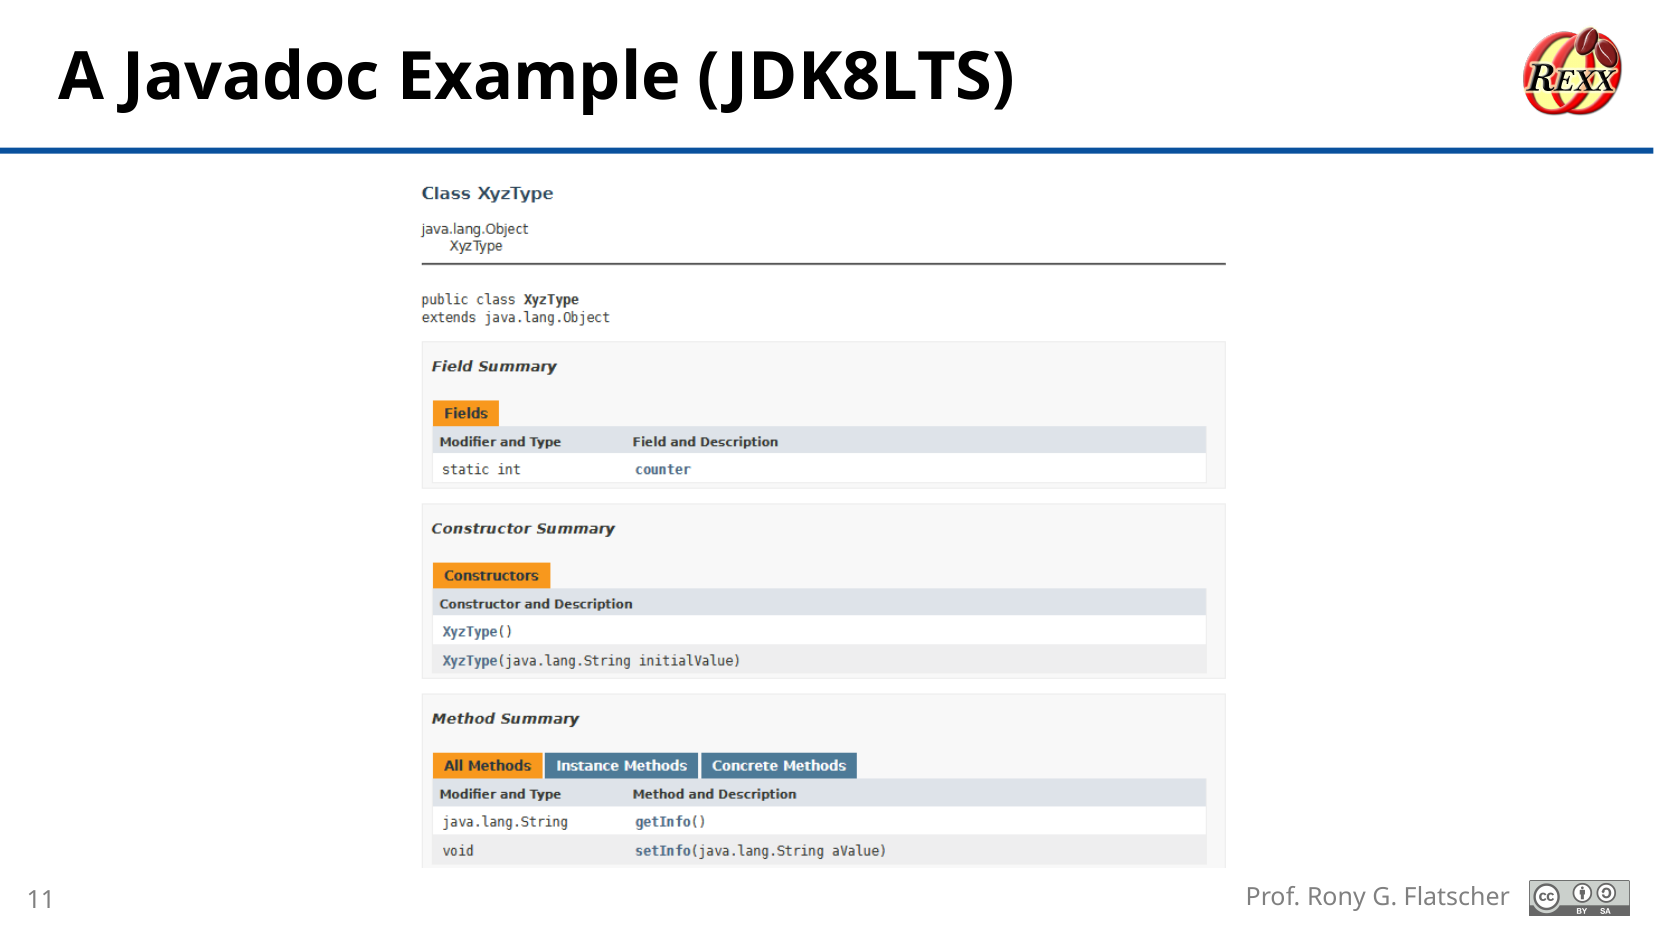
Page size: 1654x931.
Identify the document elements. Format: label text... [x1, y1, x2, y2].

title A Javadoc Example (JDK8LTS) [0, 0, 1625, 148]
picture [409, 169, 1245, 868]
